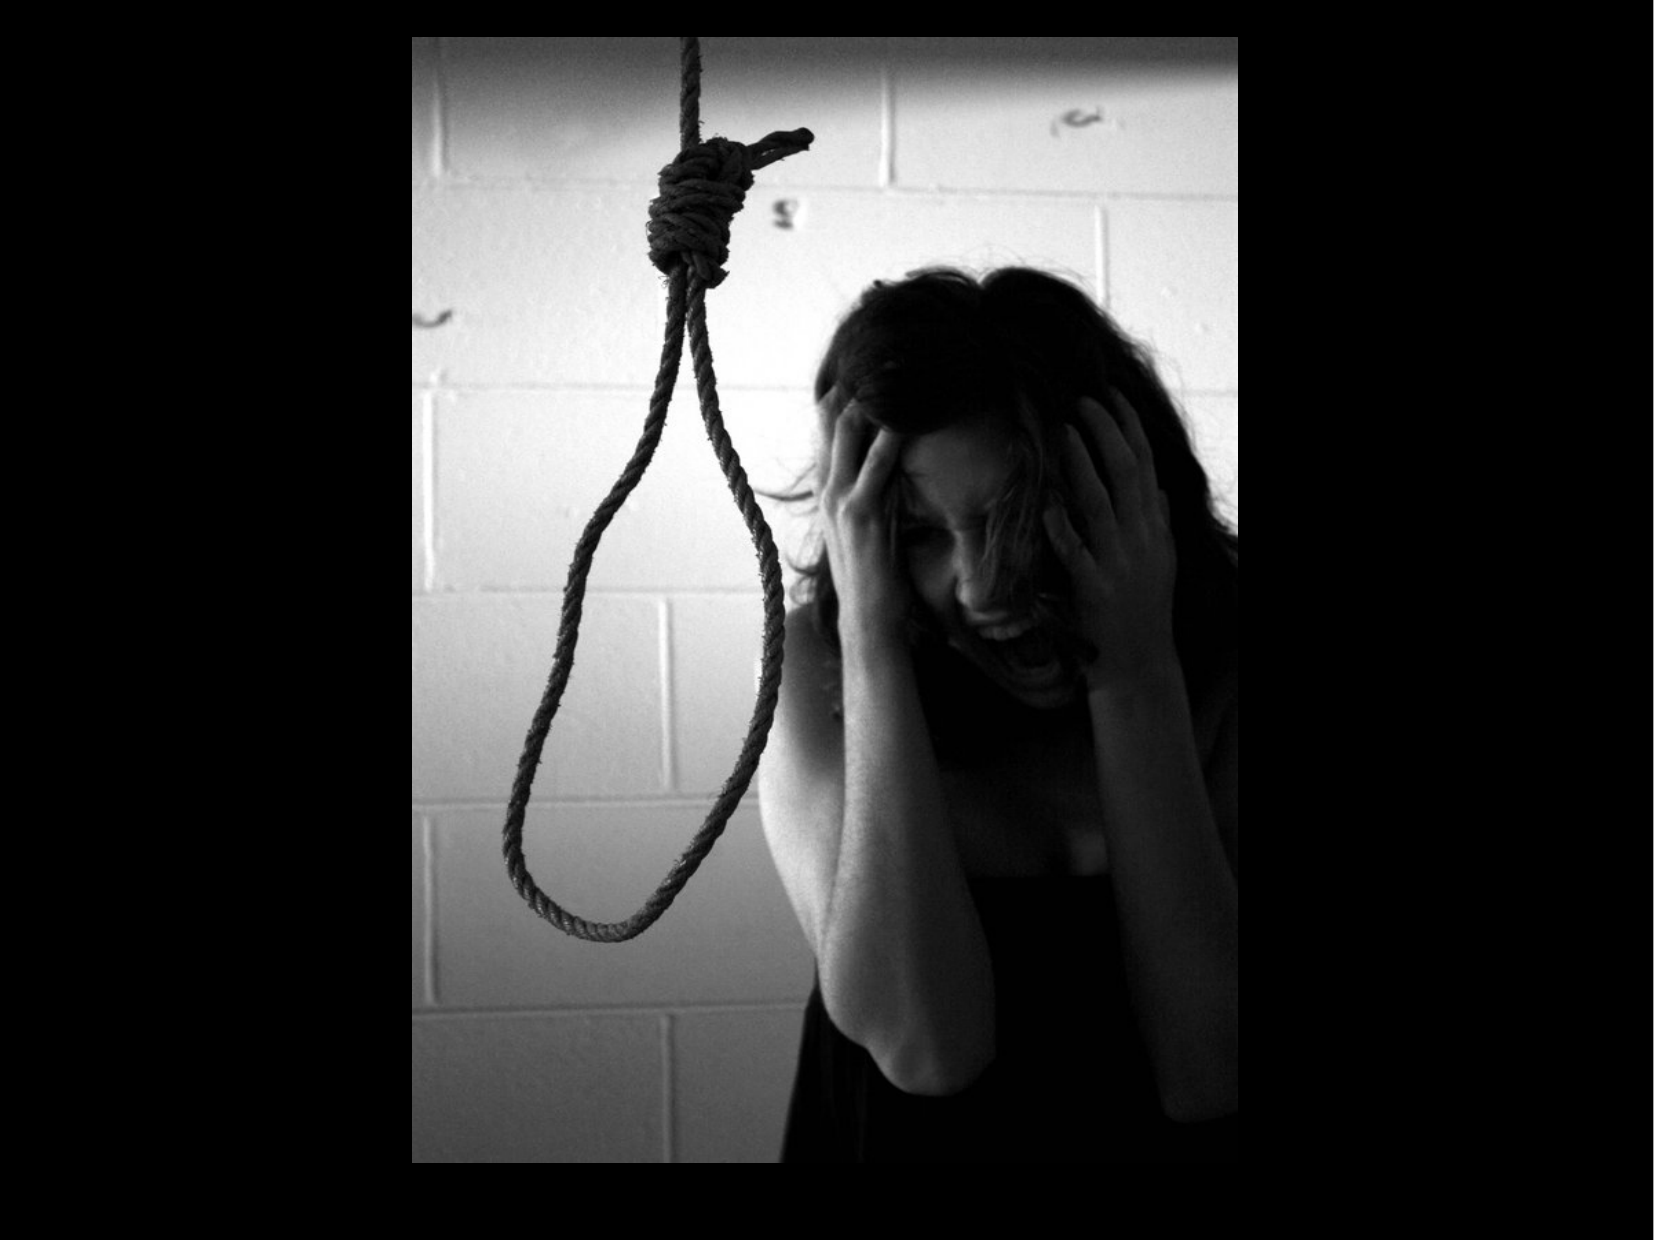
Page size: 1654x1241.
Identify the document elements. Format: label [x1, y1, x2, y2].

picture [412, 37, 1238, 1163]
